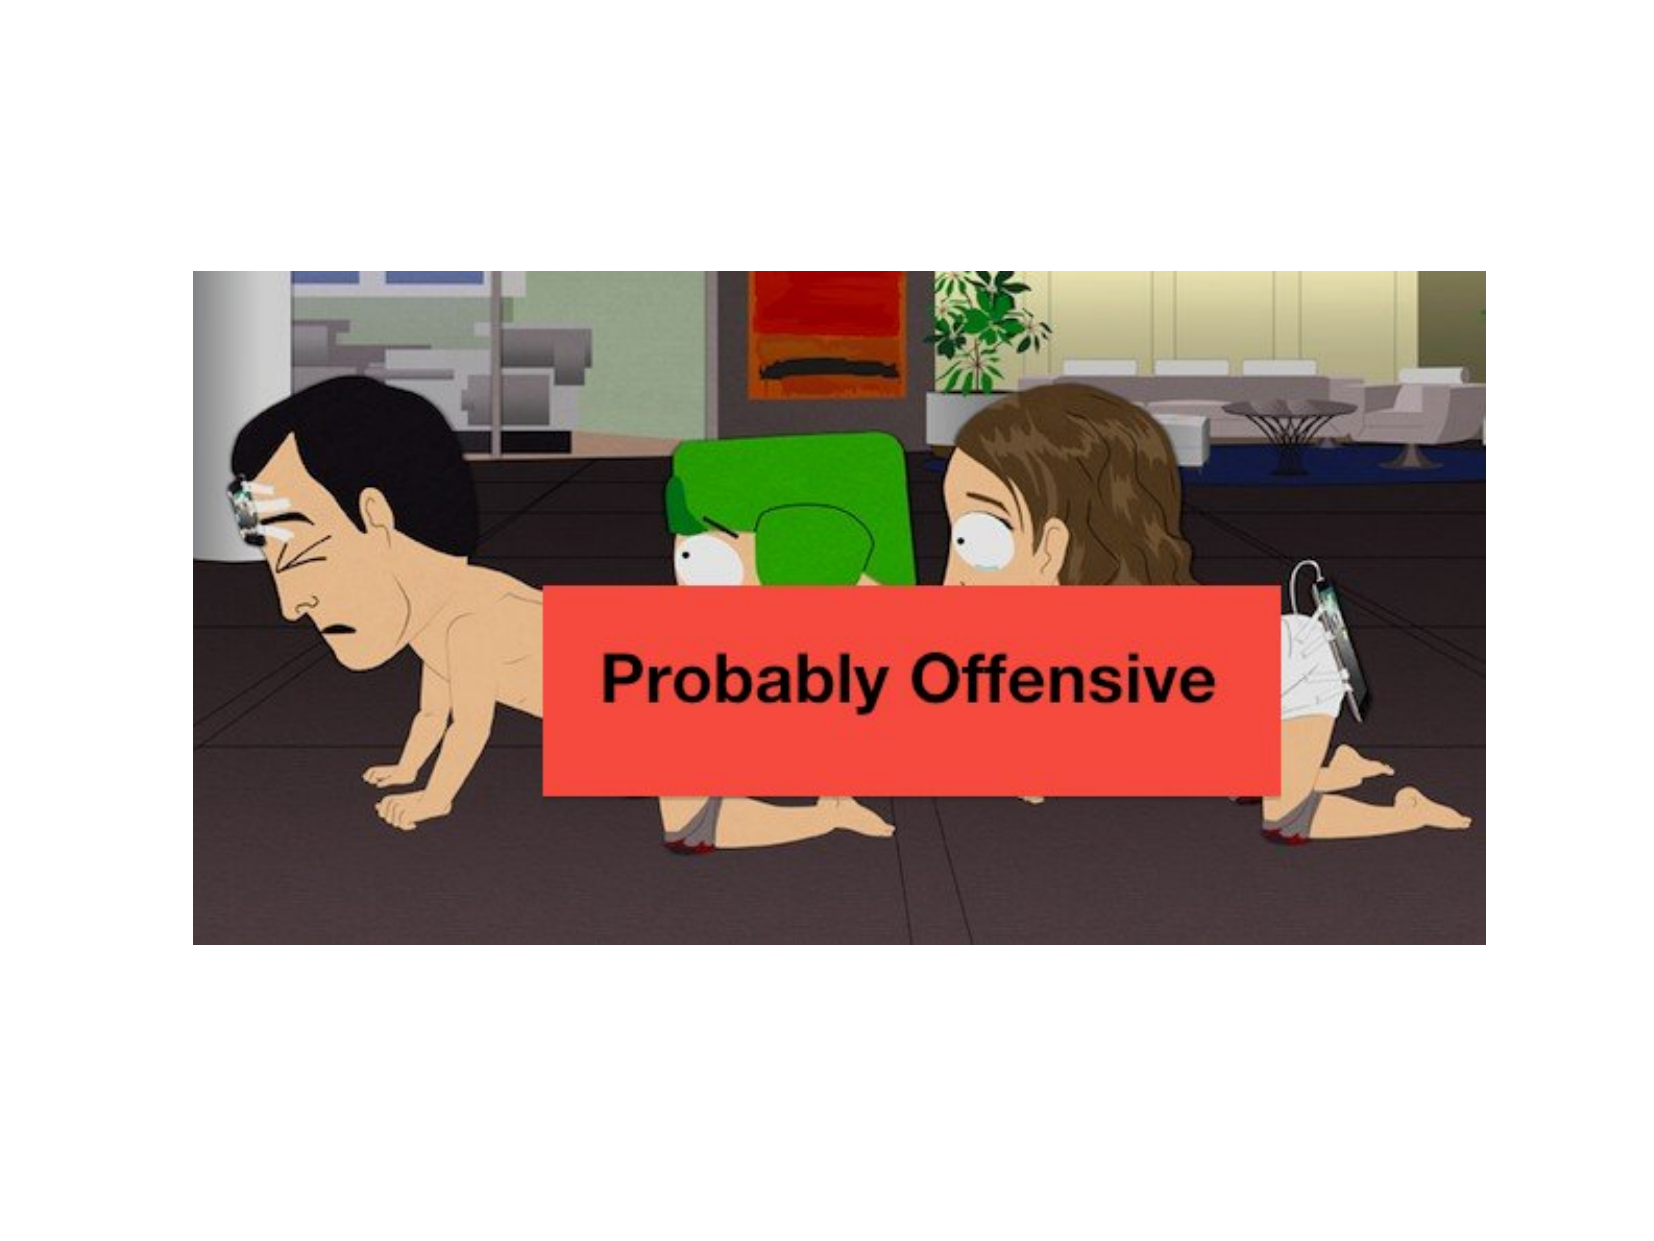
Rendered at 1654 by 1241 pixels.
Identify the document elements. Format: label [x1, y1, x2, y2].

picture [193, 271, 1486, 945]
